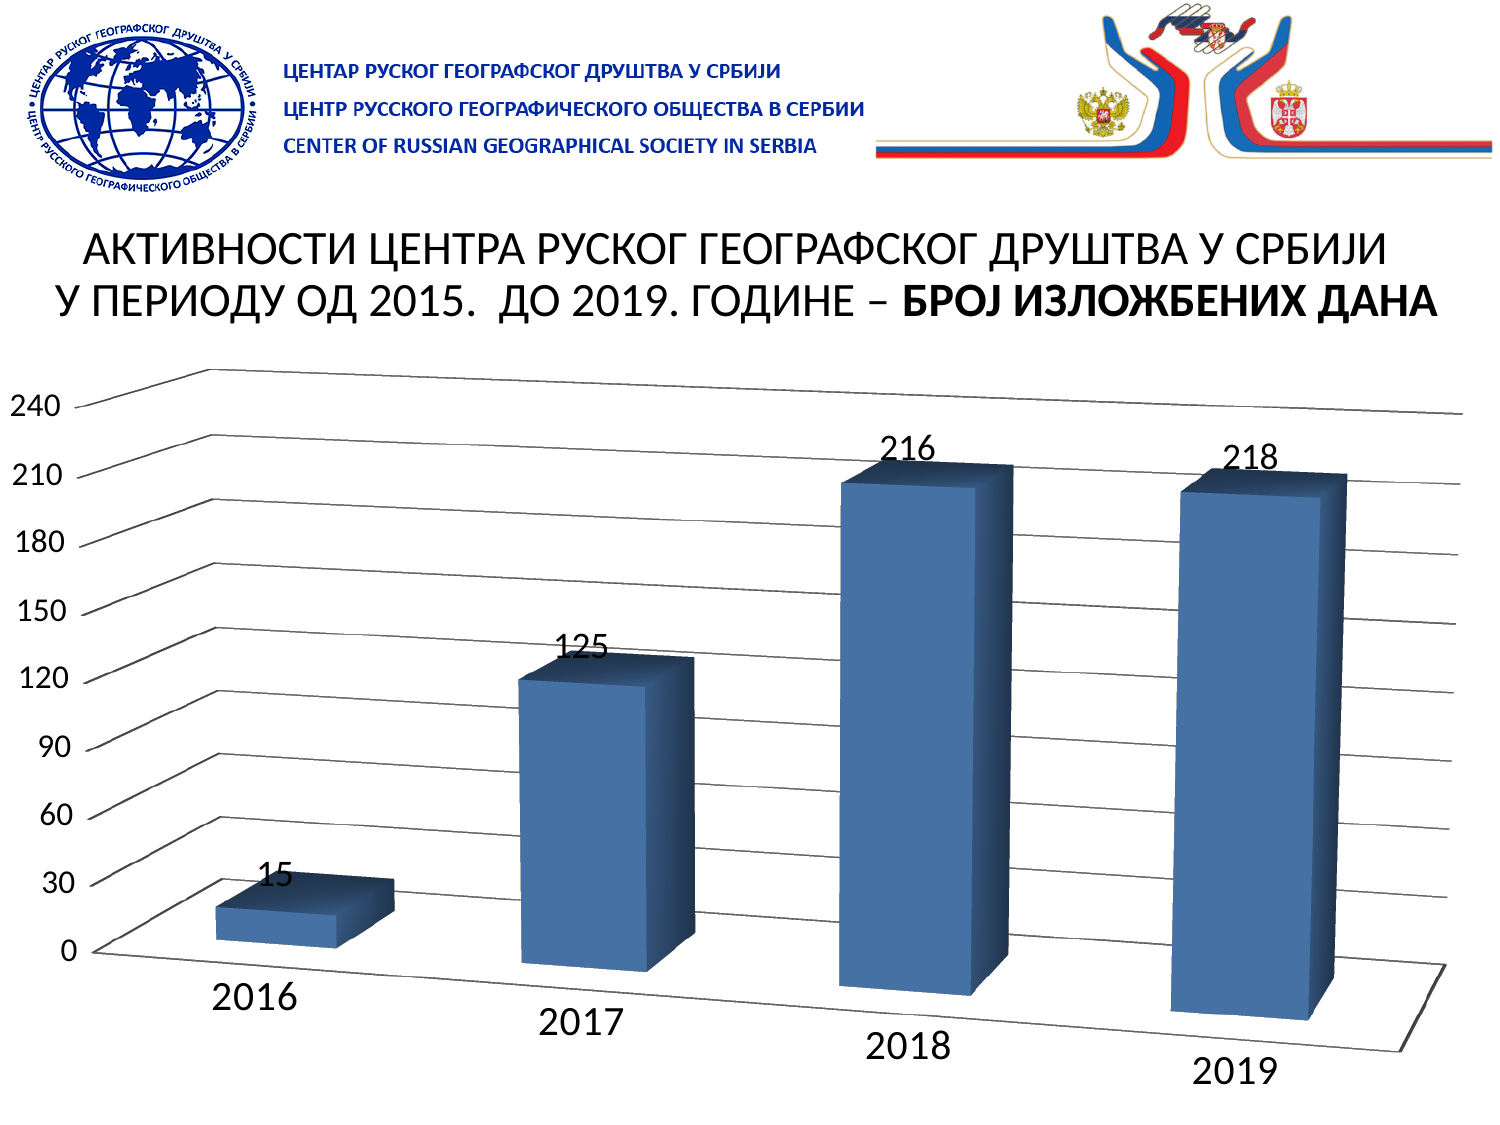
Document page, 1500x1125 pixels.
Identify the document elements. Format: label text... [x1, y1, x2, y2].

chart [0, 338, 1500, 1125]
text_box АКТИВНОСТИ ЦЕНТРА РУСКОГ ГЕОГРАФСКОГ ДРУШТВА У СРБИЈИ У ПЕРИОДУ ОД 2015. ДО 2019. ГОДИНЕ – БРОЈ ИЗЛОЖБЕНИХ ДАНА [0, 212, 1497, 338]
picture [12, 0, 1500, 202]
